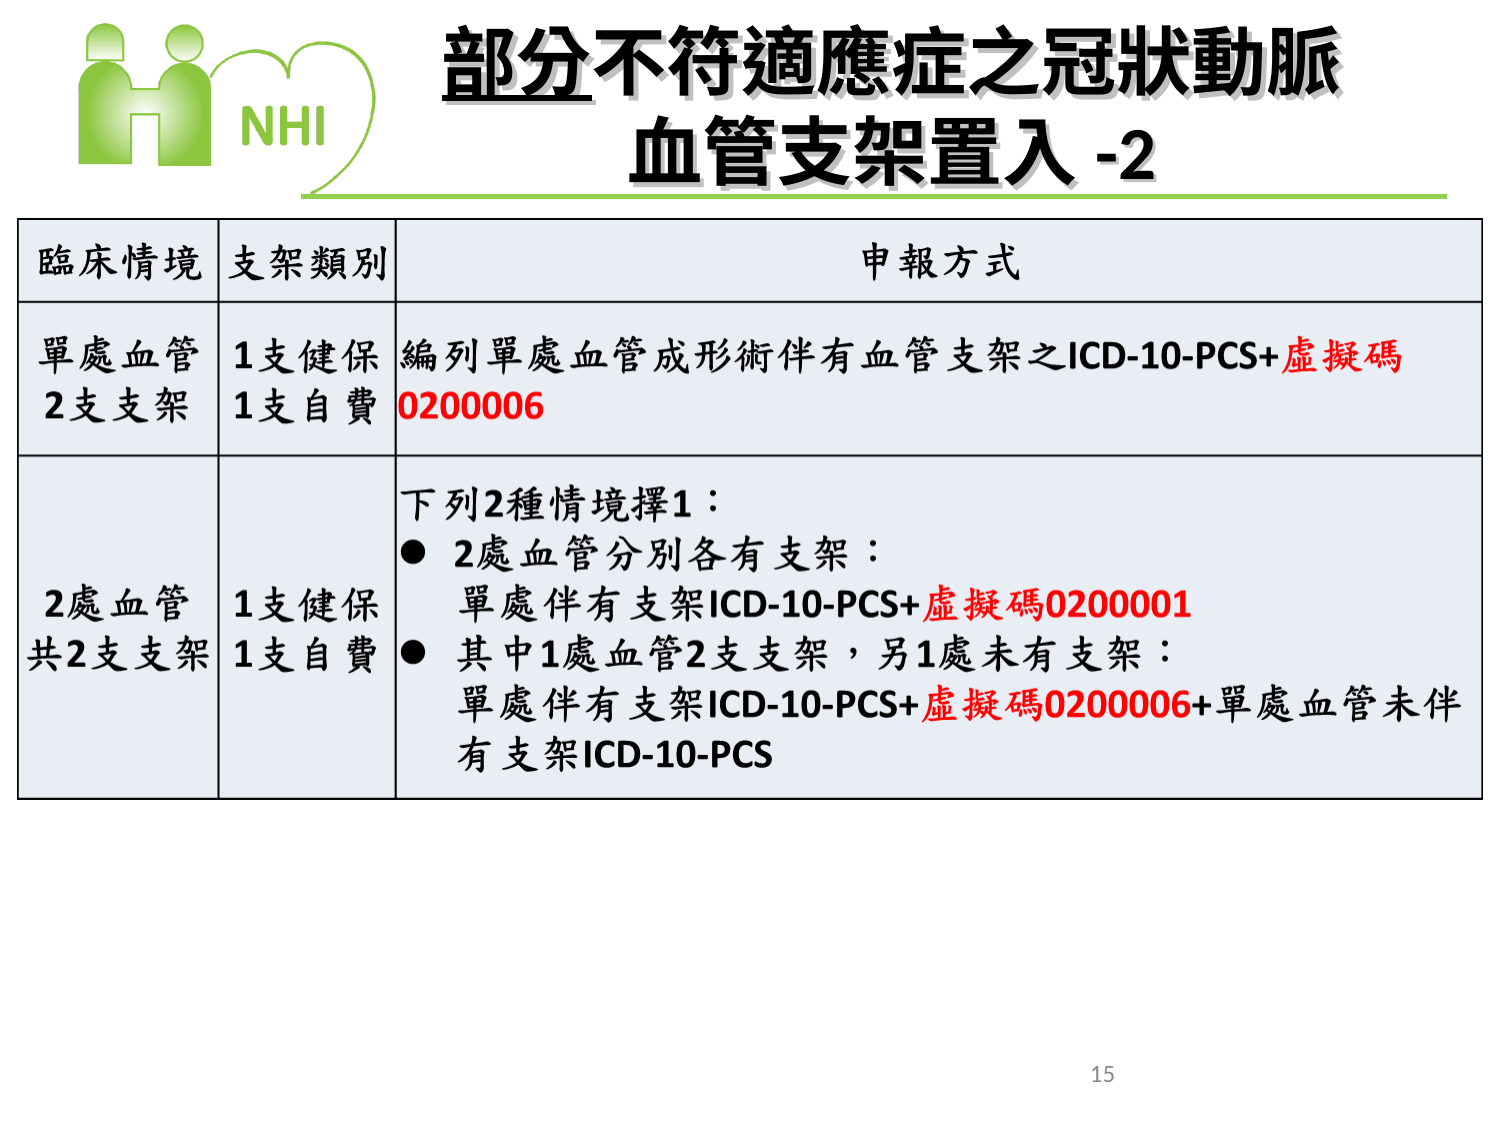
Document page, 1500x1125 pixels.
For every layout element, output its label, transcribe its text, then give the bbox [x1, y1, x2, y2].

title 部分不符適應症之冠狀動脈 血管支架置入-2 [371, 7, 1412, 195]
text_box 15 [1074, 1042, 1426, 1103]
picture [17, 218, 1483, 804]
